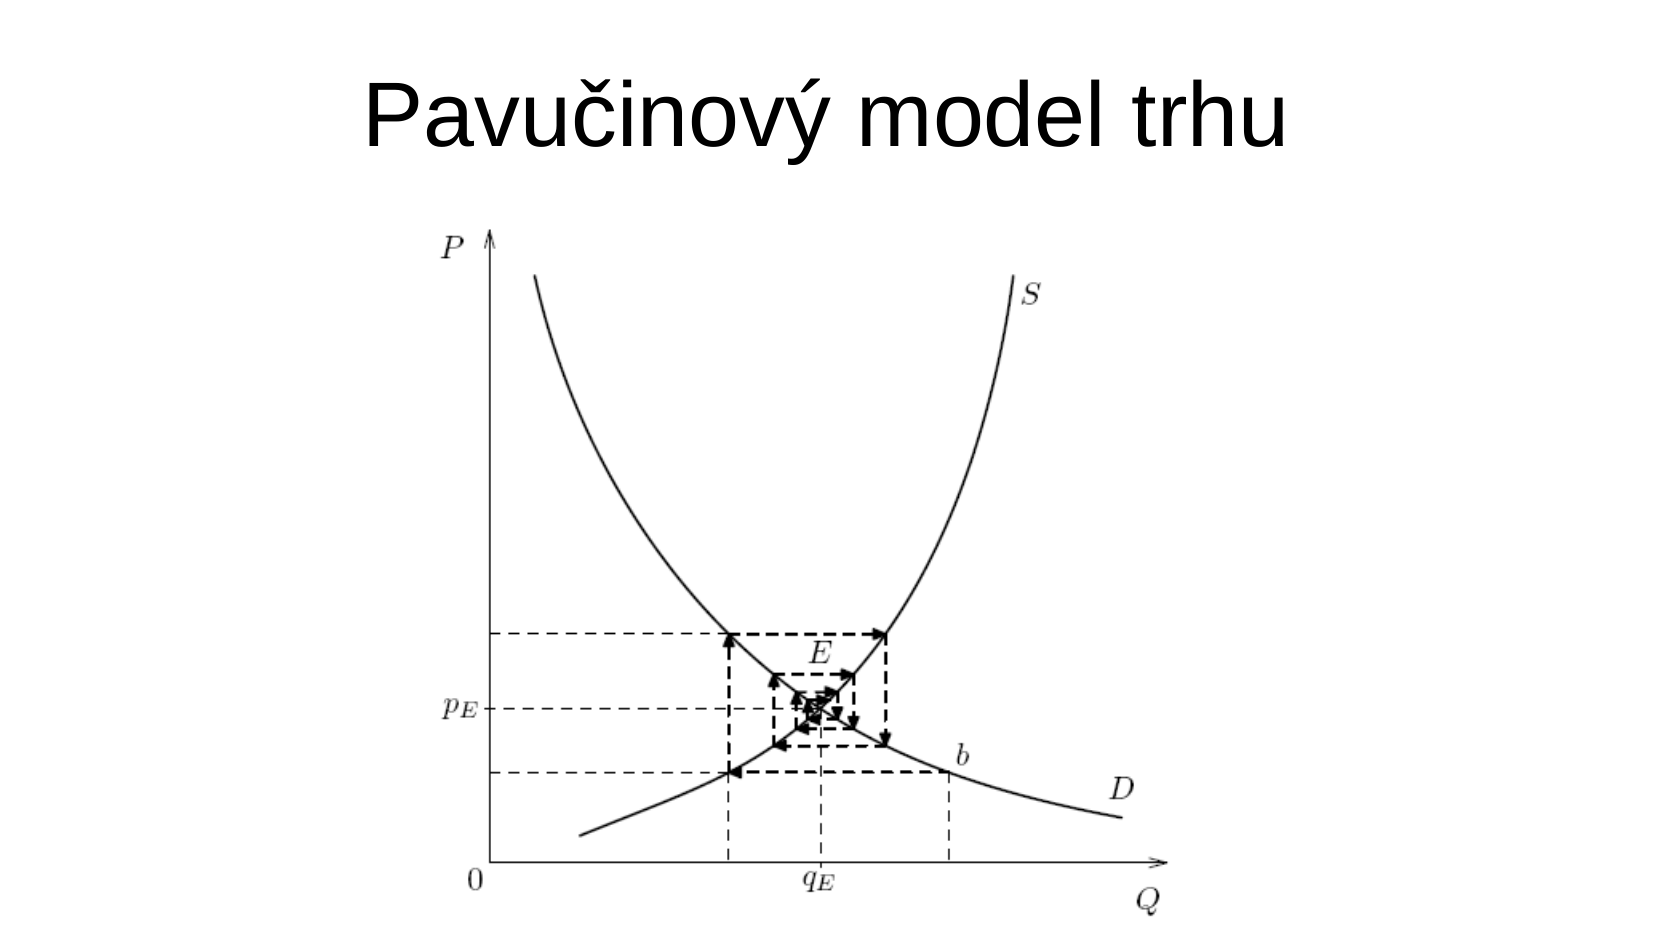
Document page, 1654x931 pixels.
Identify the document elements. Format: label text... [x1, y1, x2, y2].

title Pavučinový model trhu [82, 37, 1571, 193]
picture [403, 217, 1182, 929]
